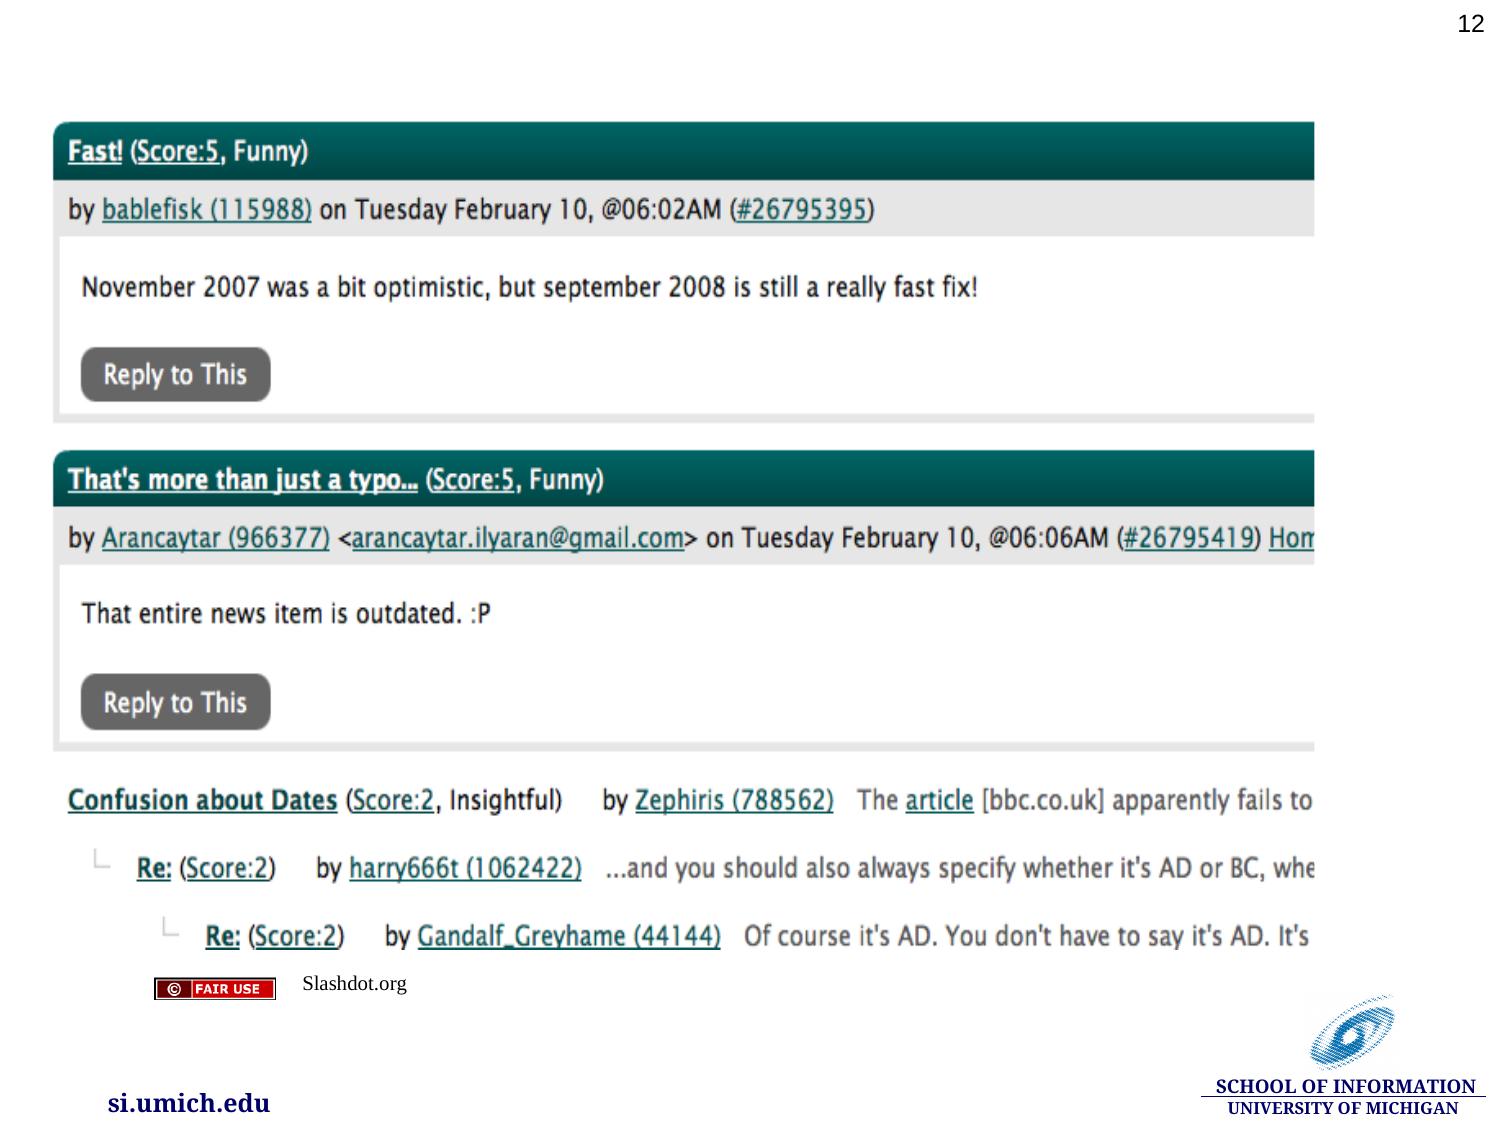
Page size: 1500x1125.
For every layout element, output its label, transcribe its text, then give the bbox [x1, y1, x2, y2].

picture [1299, 987, 1401, 1073]
text_box <number> [1337, 0, 1500, 51]
text_box Slashdot.org [287, 962, 400, 1000]
picture [154, 977, 276, 1000]
picture [24, 99, 1315, 953]
